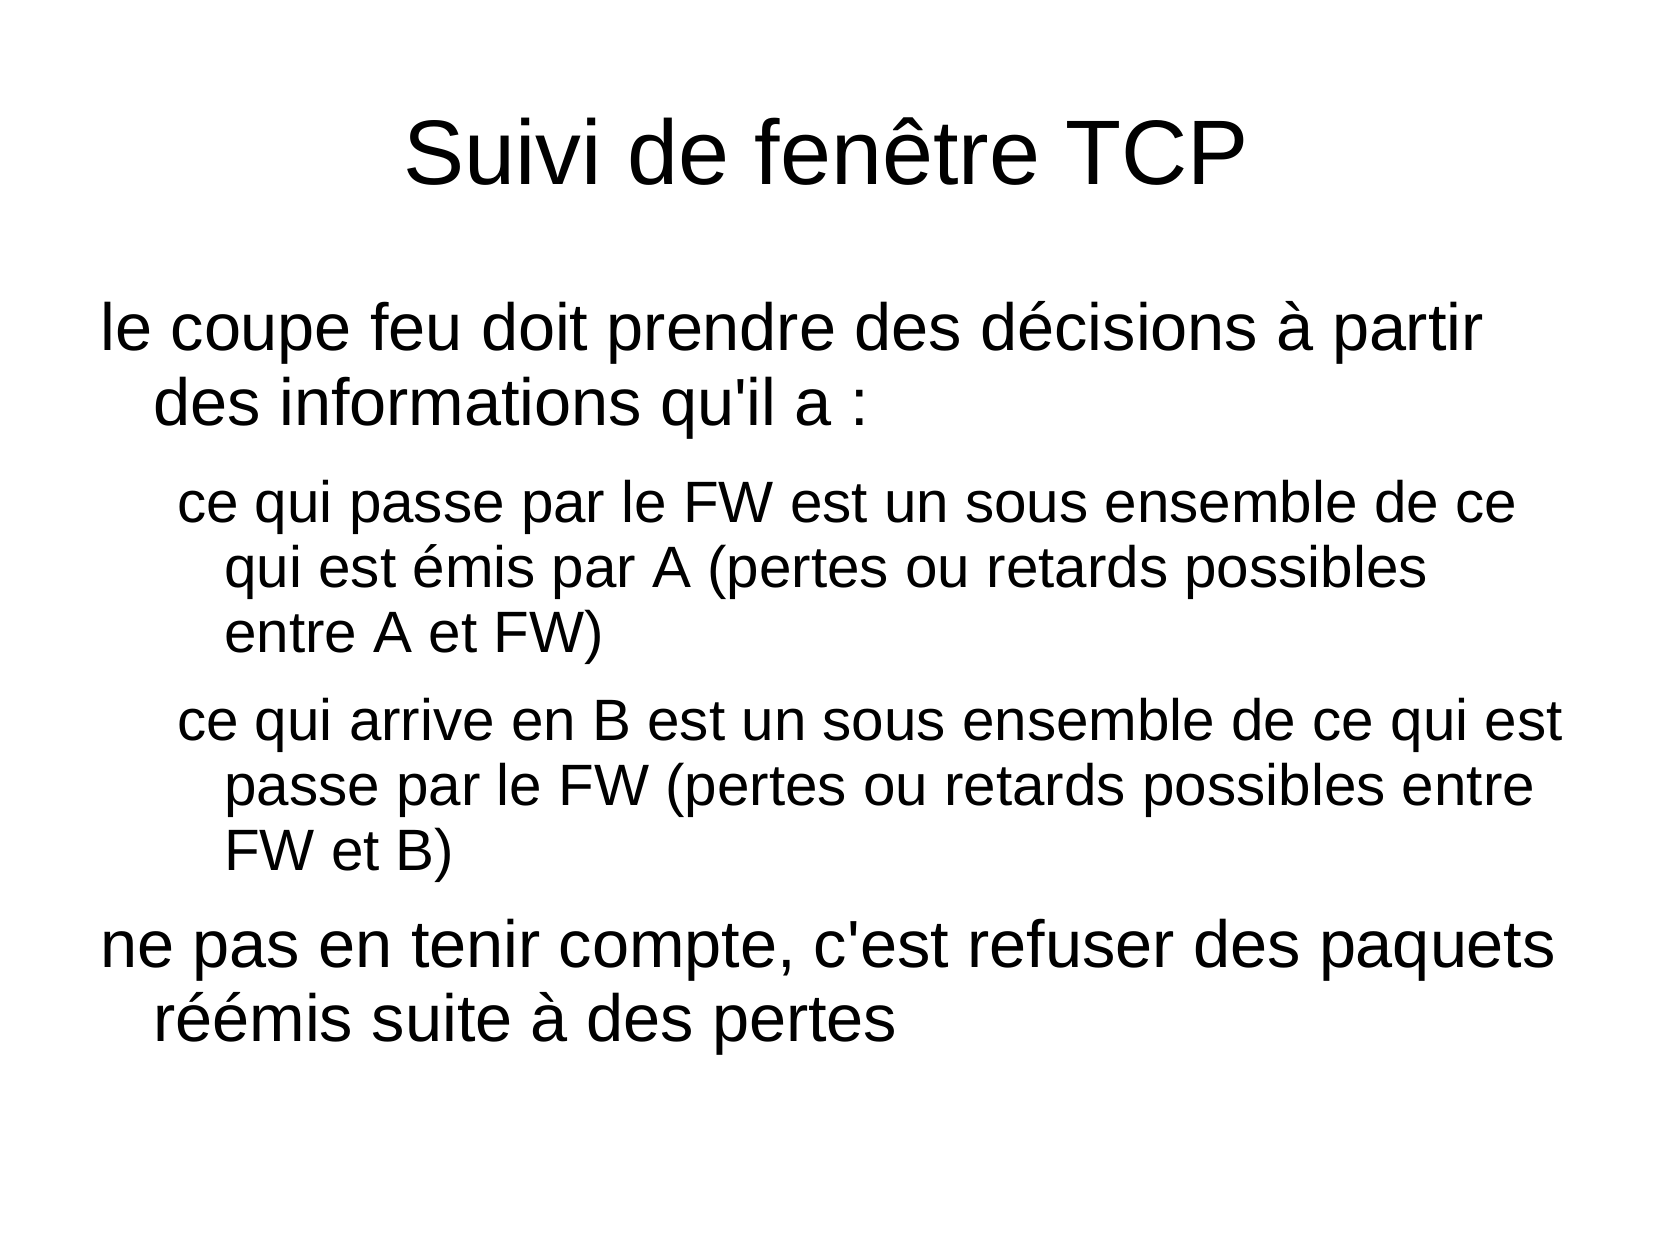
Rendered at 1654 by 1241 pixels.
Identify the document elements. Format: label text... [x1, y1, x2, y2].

title Suivi de fenêtre TCP [82, 49, 1571, 257]
list le coupe feu doit prendre des décisions à partir des informations qu'il a : ce qui passe par le FW est un sous ensemble de ce qui est émis par A (pertes ou retards possibles entre A et FW) ce qui arrive en B est un sous ensemble de ce qui est passe par le FW (pertes ou retards possibles entre FW et B) ne pas en tenir compte, c'est refuser des paquets réémis suite à des pertes [82, 290, 1571, 1135]
